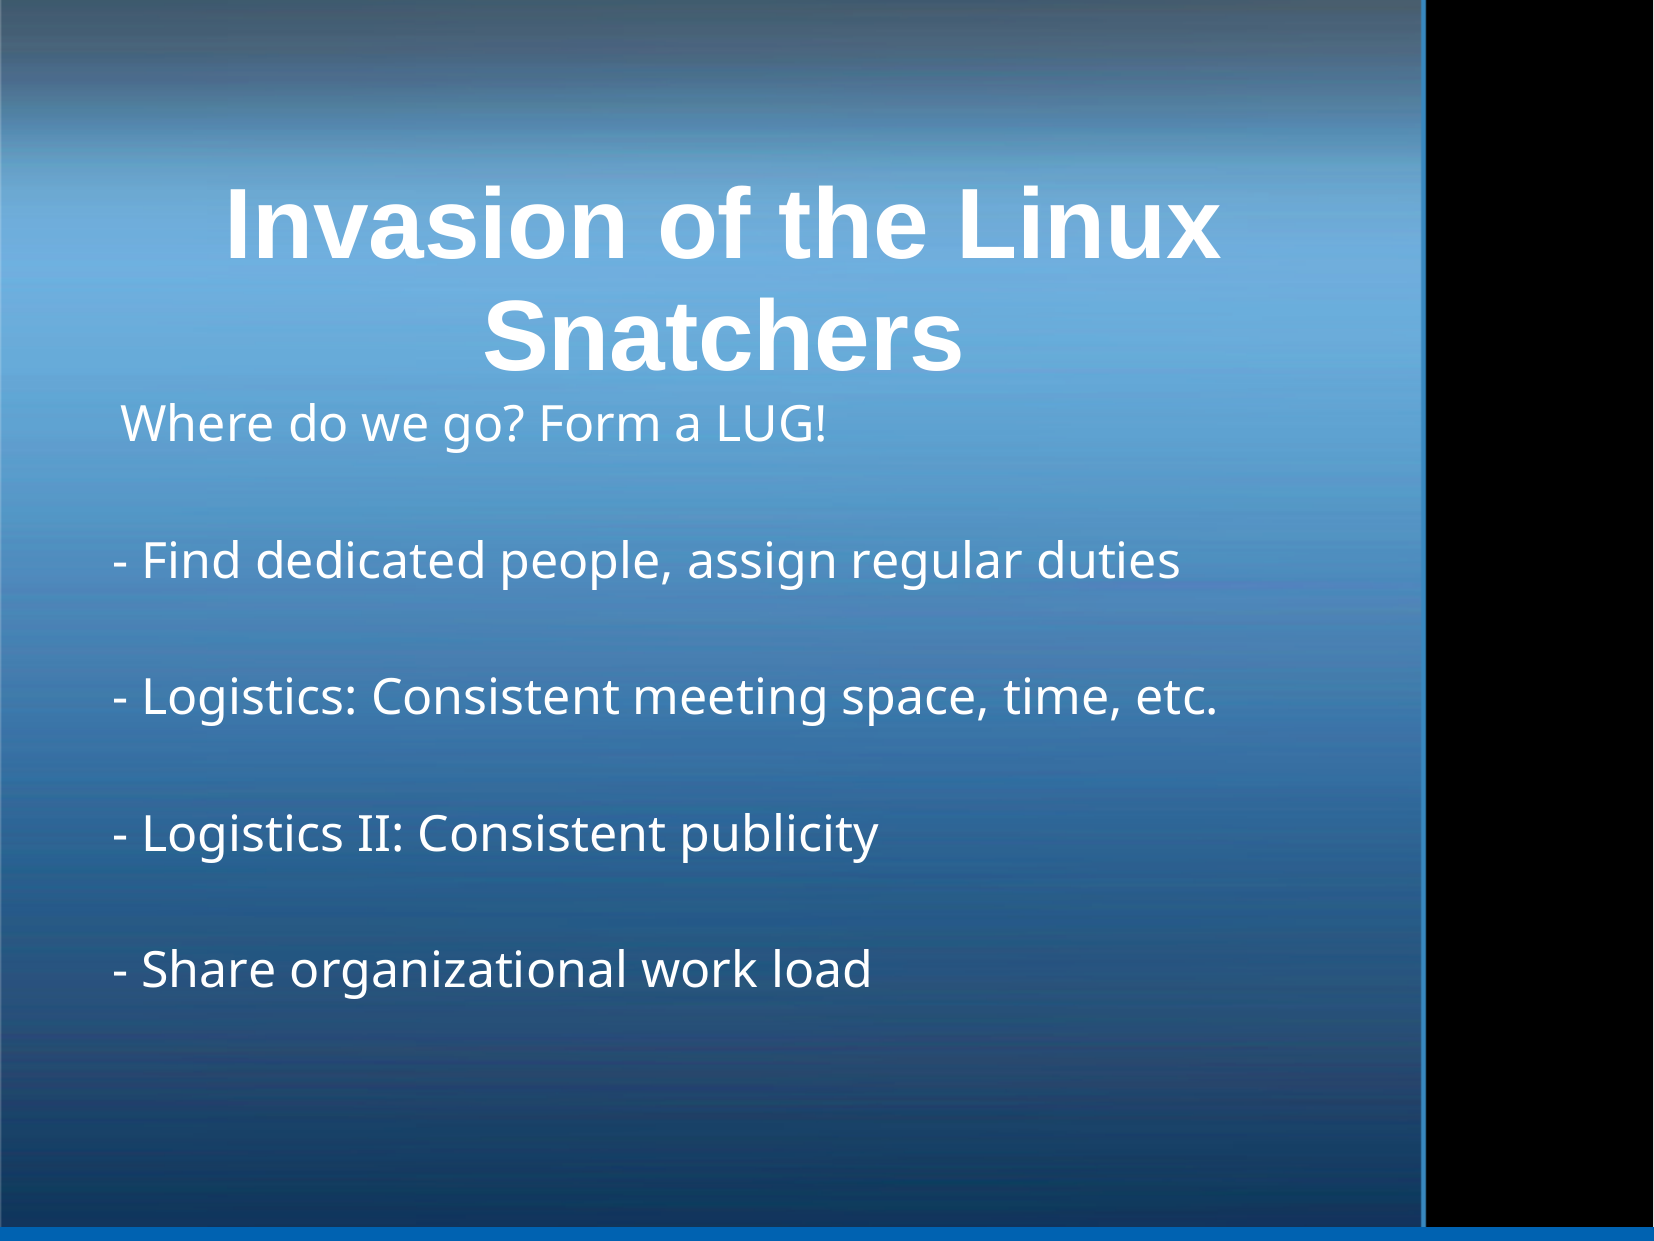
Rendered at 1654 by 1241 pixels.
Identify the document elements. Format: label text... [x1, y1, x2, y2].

picture [0, 0, 1654, 1227]
title Invasion of the Linux Snatchers [0, 176, 1448, 384]
title Where do we go? Form a LUG! - Find dedicated people, assign regular duties - Logistics: Consistent meeting space, time, etc. - Logistics II: Consistent publicity - Share organizational work load [112, 438, 1351, 1021]
